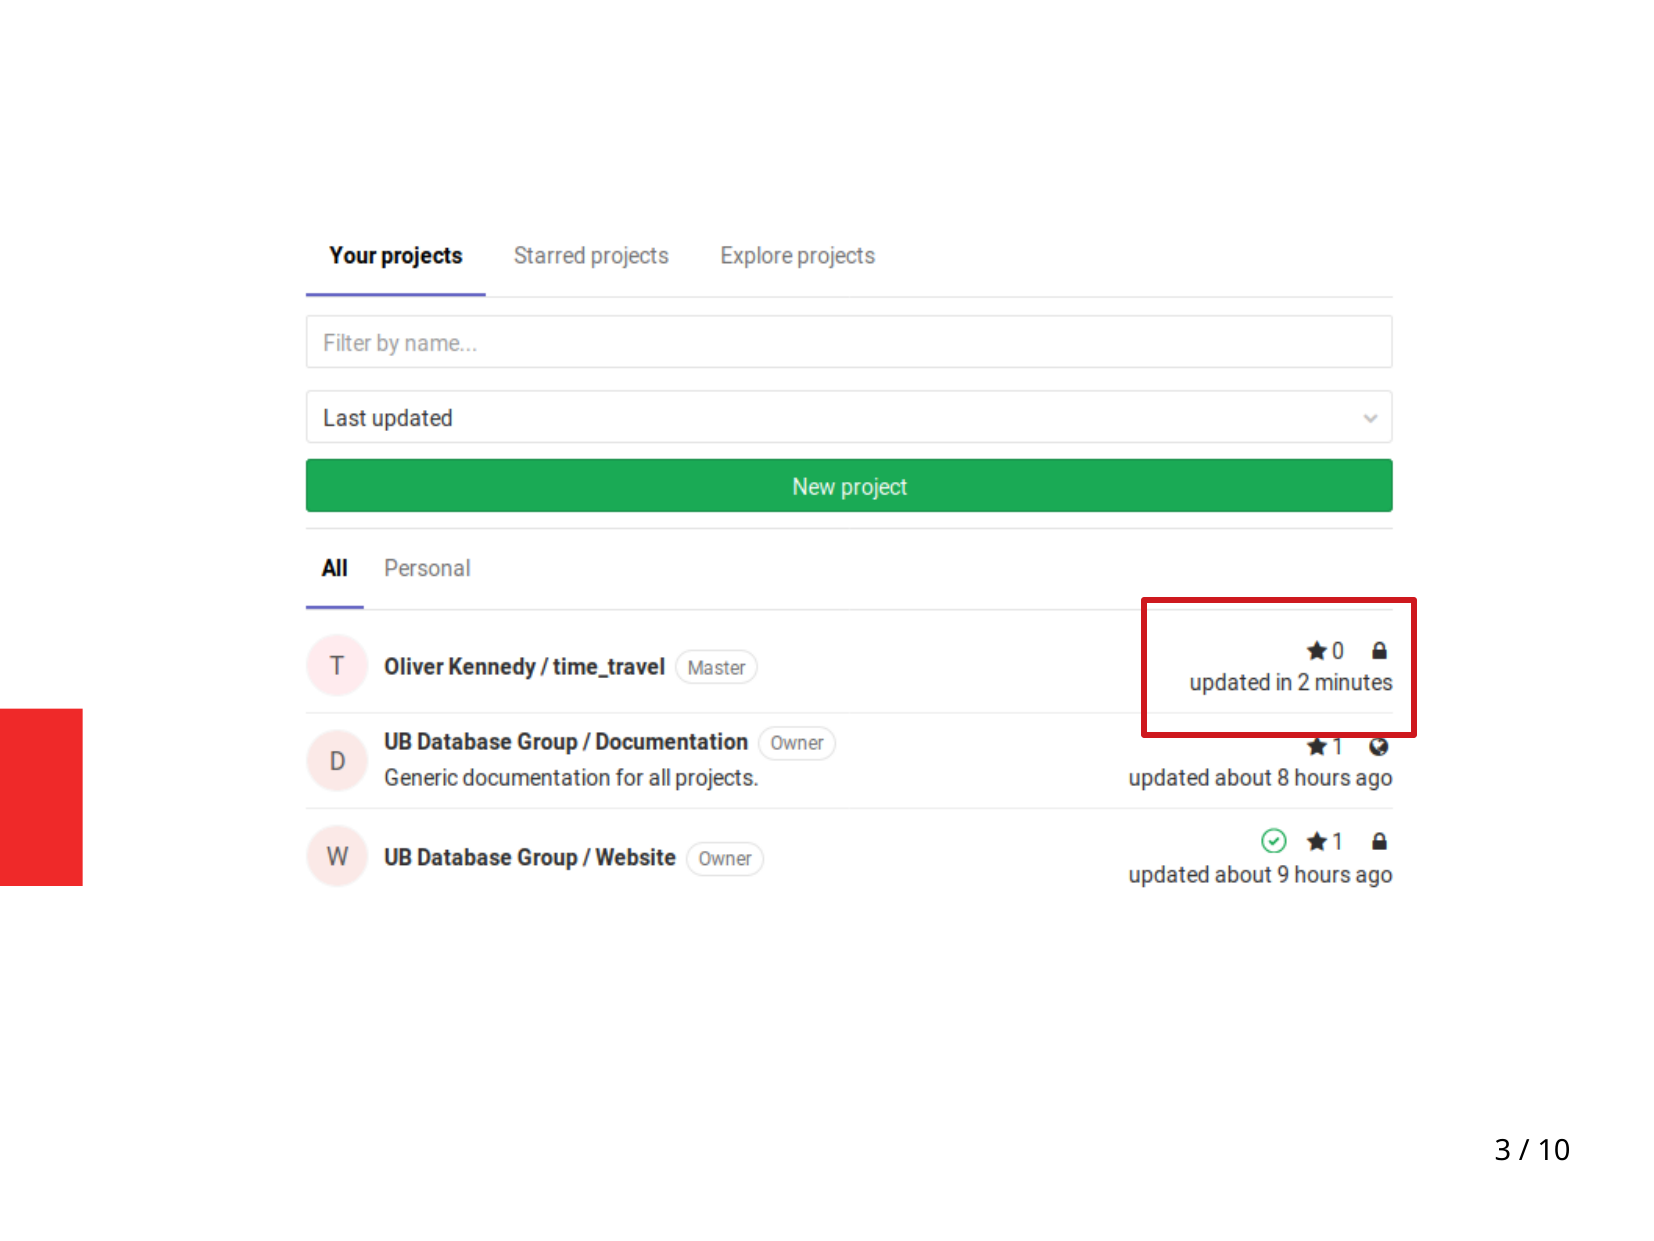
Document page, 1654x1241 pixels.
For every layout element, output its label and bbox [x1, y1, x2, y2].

picture [1147, 603, 1411, 732]
picture [300, 209, 1415, 901]
